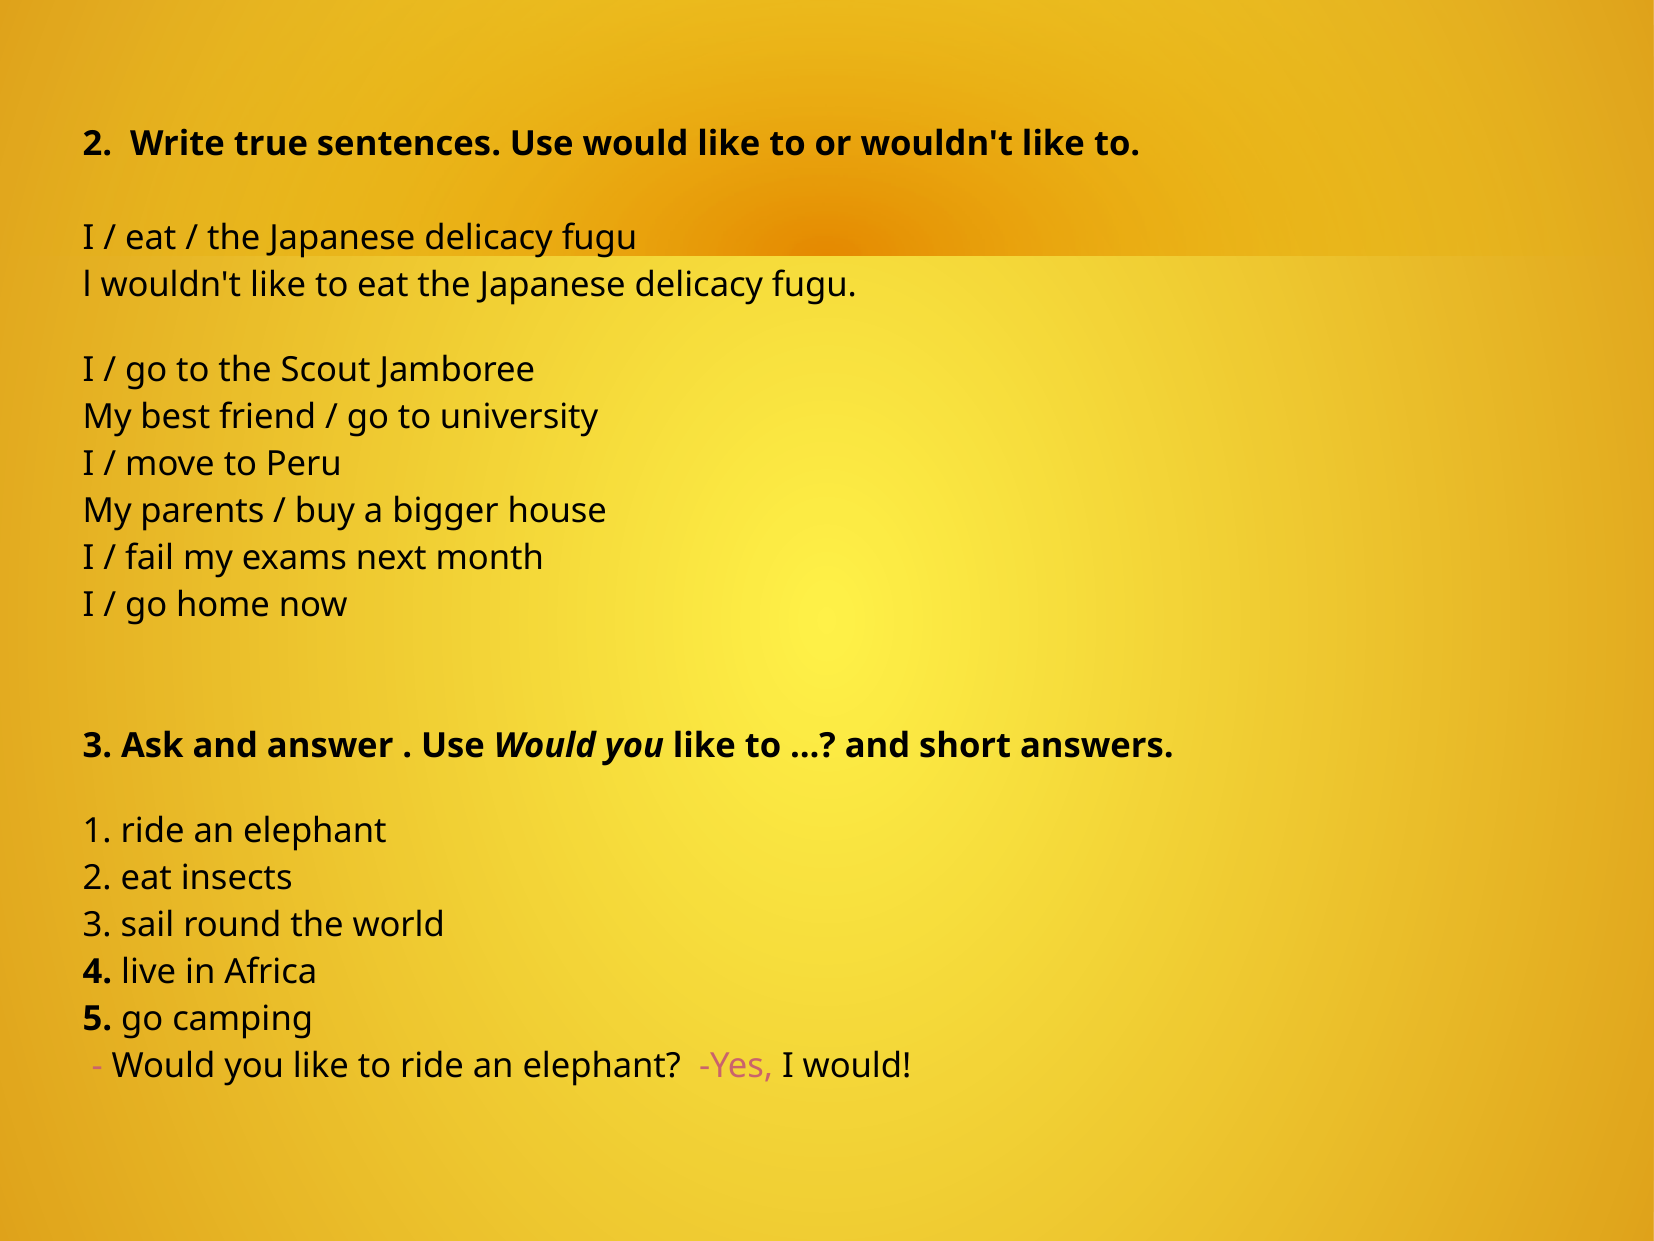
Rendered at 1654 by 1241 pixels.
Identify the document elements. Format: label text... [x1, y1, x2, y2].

list 2. Write true sentences. Use would like to or wouldn't like to. I / eat / the Japanese delicacy fugu l wouldn't like to eat the Japanese delicacy fugu. I / go to the Scout Jamboree My best friend / go to university I / move to Peru My parents / buy a bigger house I / fail my exams next month I / go home now 3. Ask and answer . Use Would you like to ...? and short answers. 1. ride an elephant 2. eat insects 3. sail round the world 4. live in Africa 5. go camping - Would you like to ride an elephant? -Yes, I would! [82, 118, 1571, 1099]
